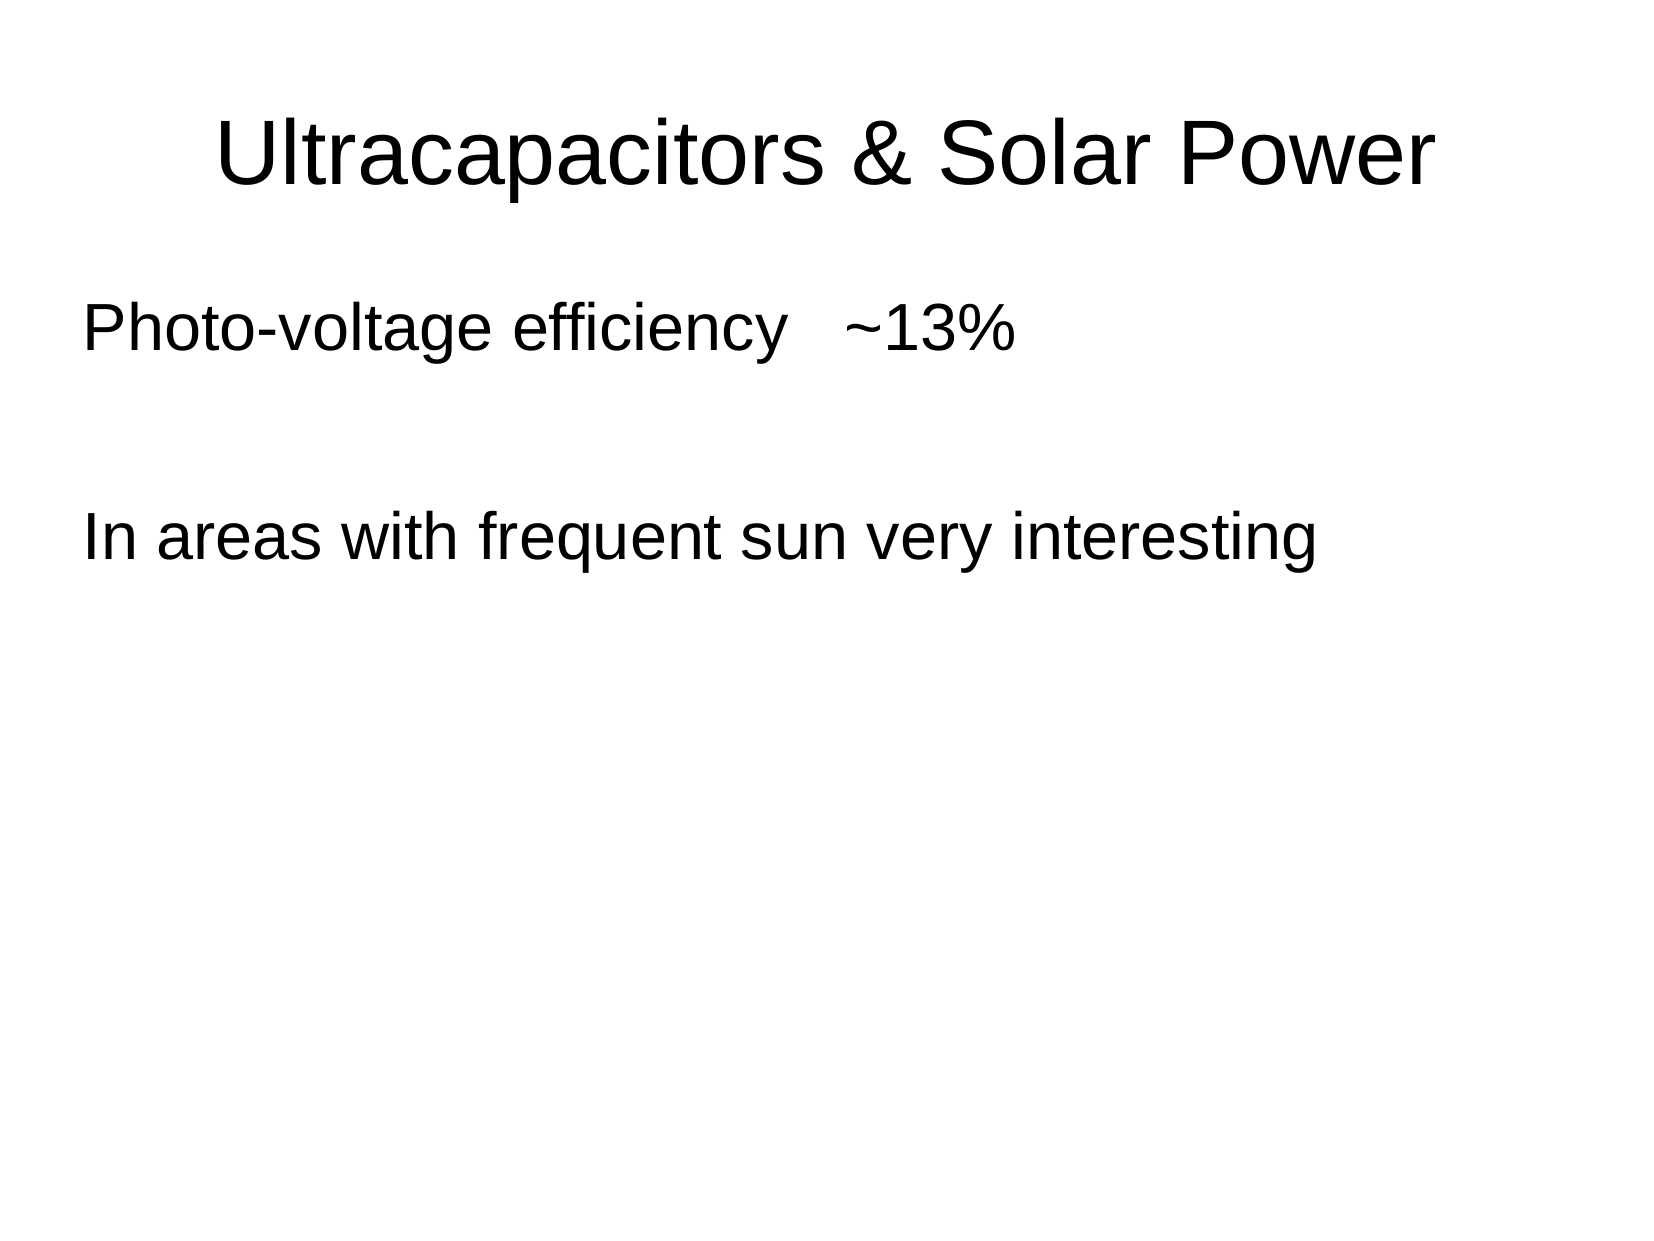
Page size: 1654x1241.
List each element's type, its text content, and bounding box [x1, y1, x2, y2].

list Photo-voltage efficiency ~13% In areas with frequent sun very interesting [82, 290, 1571, 1109]
title Ultracapacitors & Solar Power [82, 49, 1571, 257]
